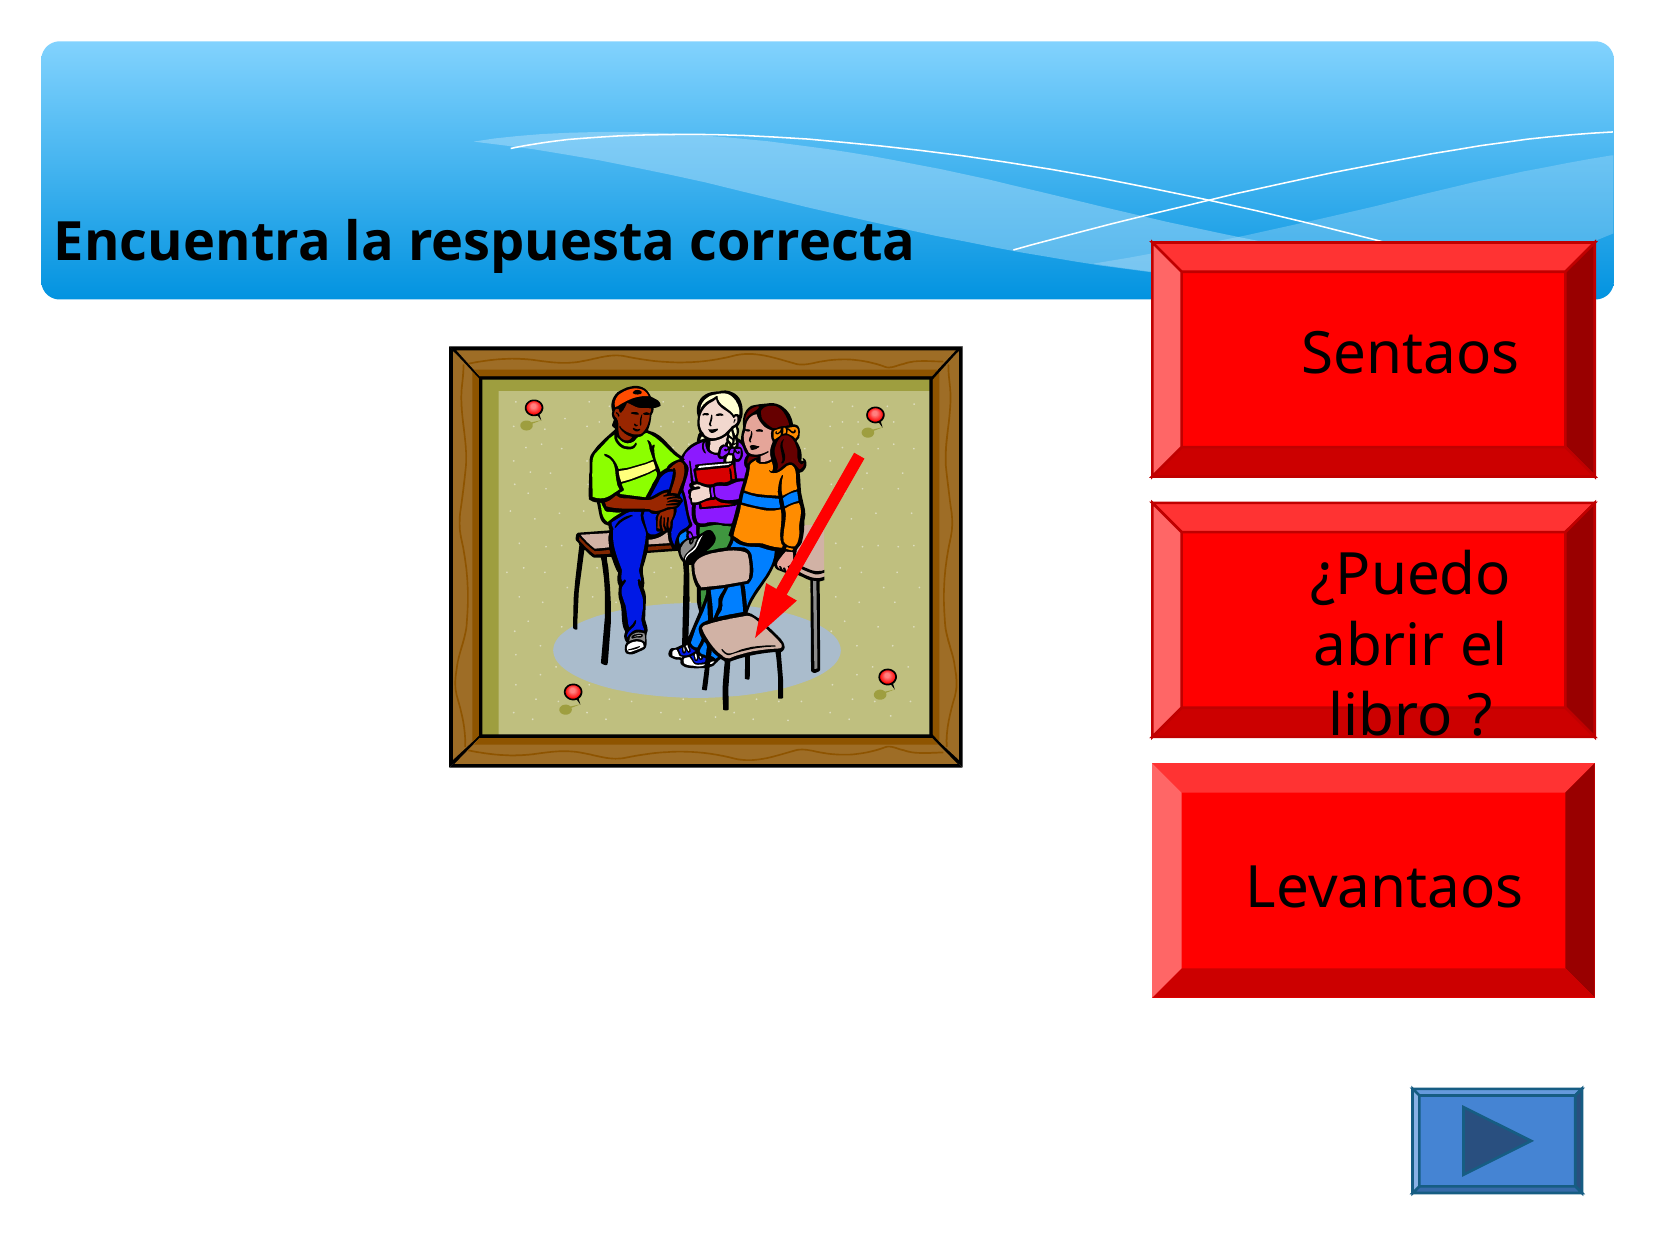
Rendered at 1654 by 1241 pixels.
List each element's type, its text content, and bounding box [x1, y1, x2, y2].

text_box [1153, 763, 1595, 998]
text_box Sentaos [1191, 307, 1595, 394]
text_box Levantaos [1165, 841, 1569, 927]
text_box [1154, 533, 1191, 737]
text_box ¿Puedo abrir el libro ? [1191, 529, 1595, 755]
picture [449, 346, 963, 768]
text_box Encuentra la respuesta correcta [39, 195, 1007, 286]
text_box [1153, 242, 1595, 477]
text_box [1568, 502, 1595, 529]
text_box [1413, 1088, 1583, 1194]
